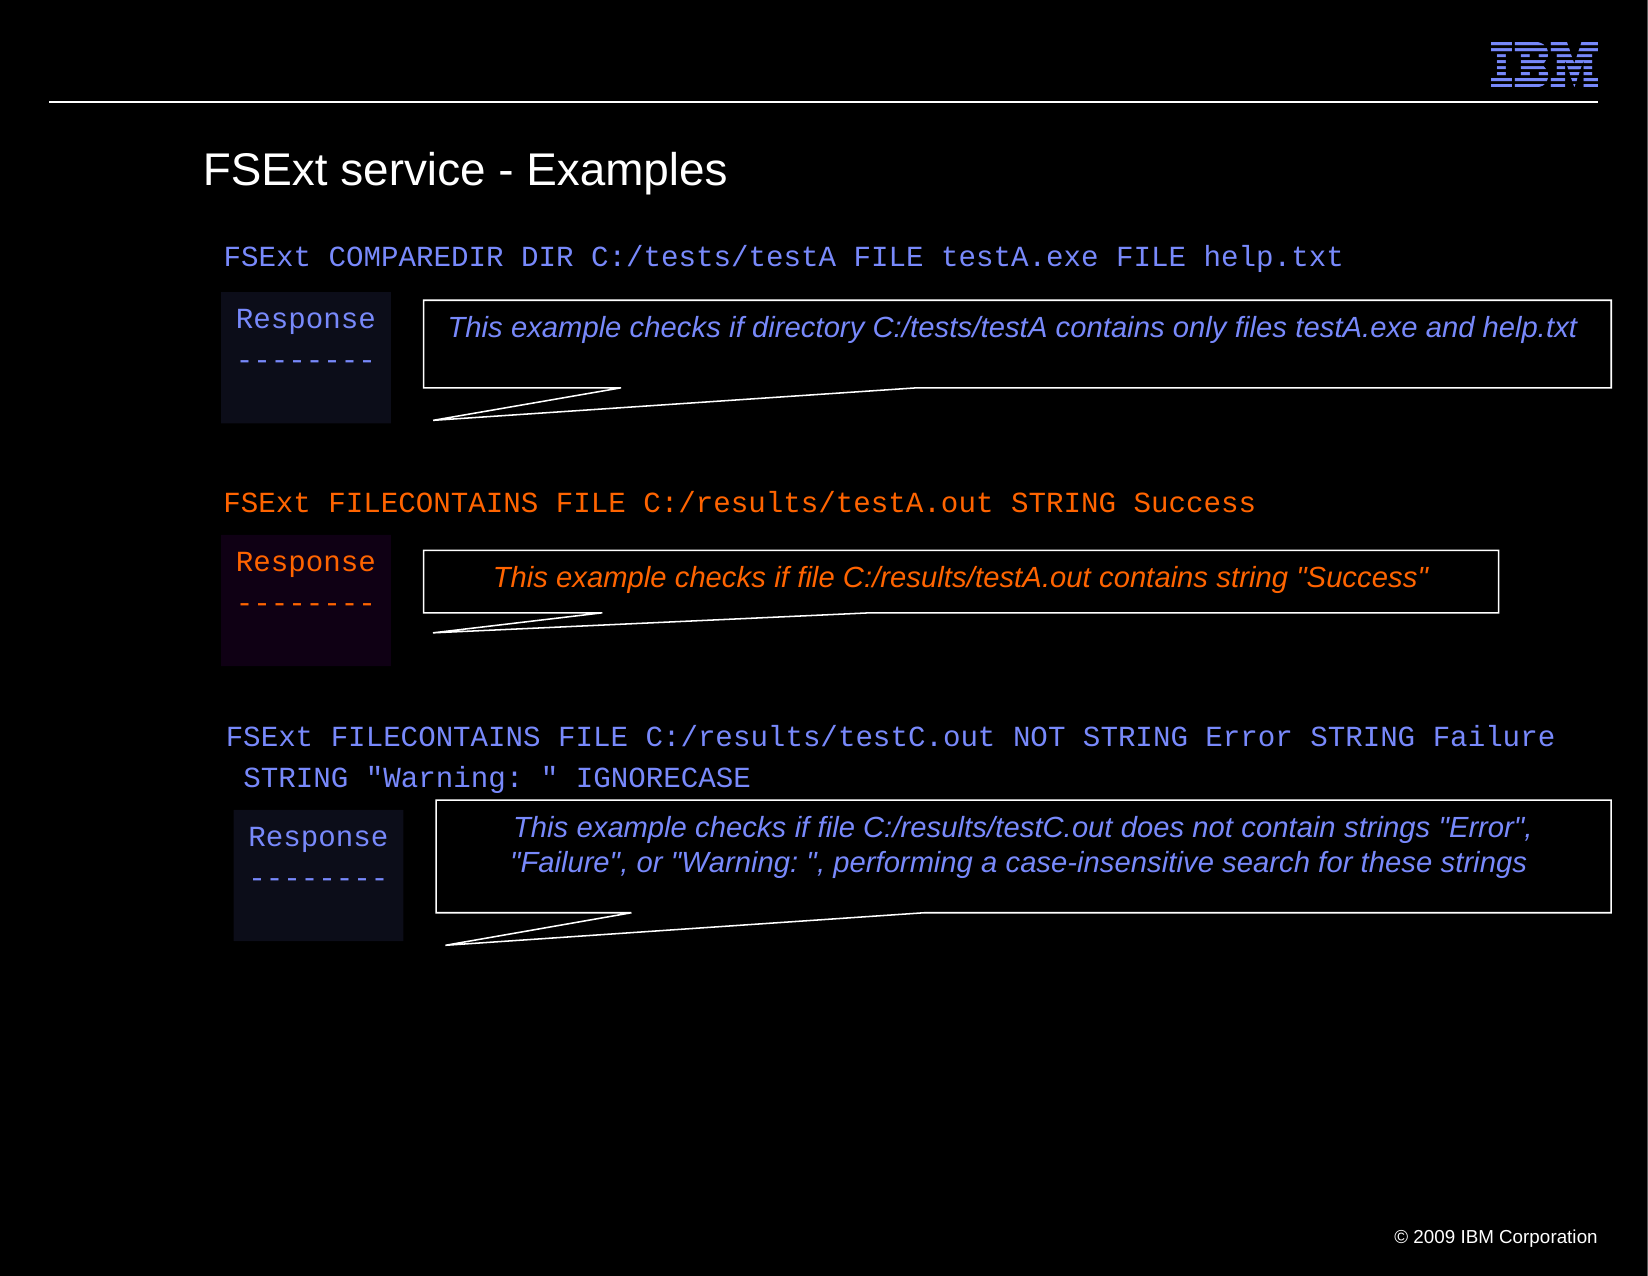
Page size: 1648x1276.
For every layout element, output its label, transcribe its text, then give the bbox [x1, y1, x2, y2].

text_box This example checks if file C:/results/testA.out contains string "Success" [423, 550, 1499, 633]
picture [1491, 42, 1598, 87]
title FSExt service - Examples [186, 137, 1648, 231]
text_box Response -------- [221, 534, 391, 667]
text_box This example checks if file C:/results/testC.out does not contain strings "Error", "Failure", or "Warning: ", performing a case-insensitive search for these strings [436, 800, 1612, 946]
text_box FSExt FILECONTAINS FILE C:/results/testA.out STRING Success [208, 475, 1271, 526]
text_box FSExt COMPAREDIR DIR C:/tests/testA FILE testA.exe FILE help.txt [223, 237, 1646, 273]
text_box FSExt FILECONTAINS FILE C:/results/testC.out NOT STRING Error STRING Failure STRING "Warning: " IGNORECASE [211, 710, 1571, 801]
text_box Response -------- [233, 809, 404, 942]
text_box This example checks if directory C:/tests/testA contains only files testA.exe and help.txt [423, 300, 1612, 421]
text_box Response -------- [221, 292, 391, 424]
